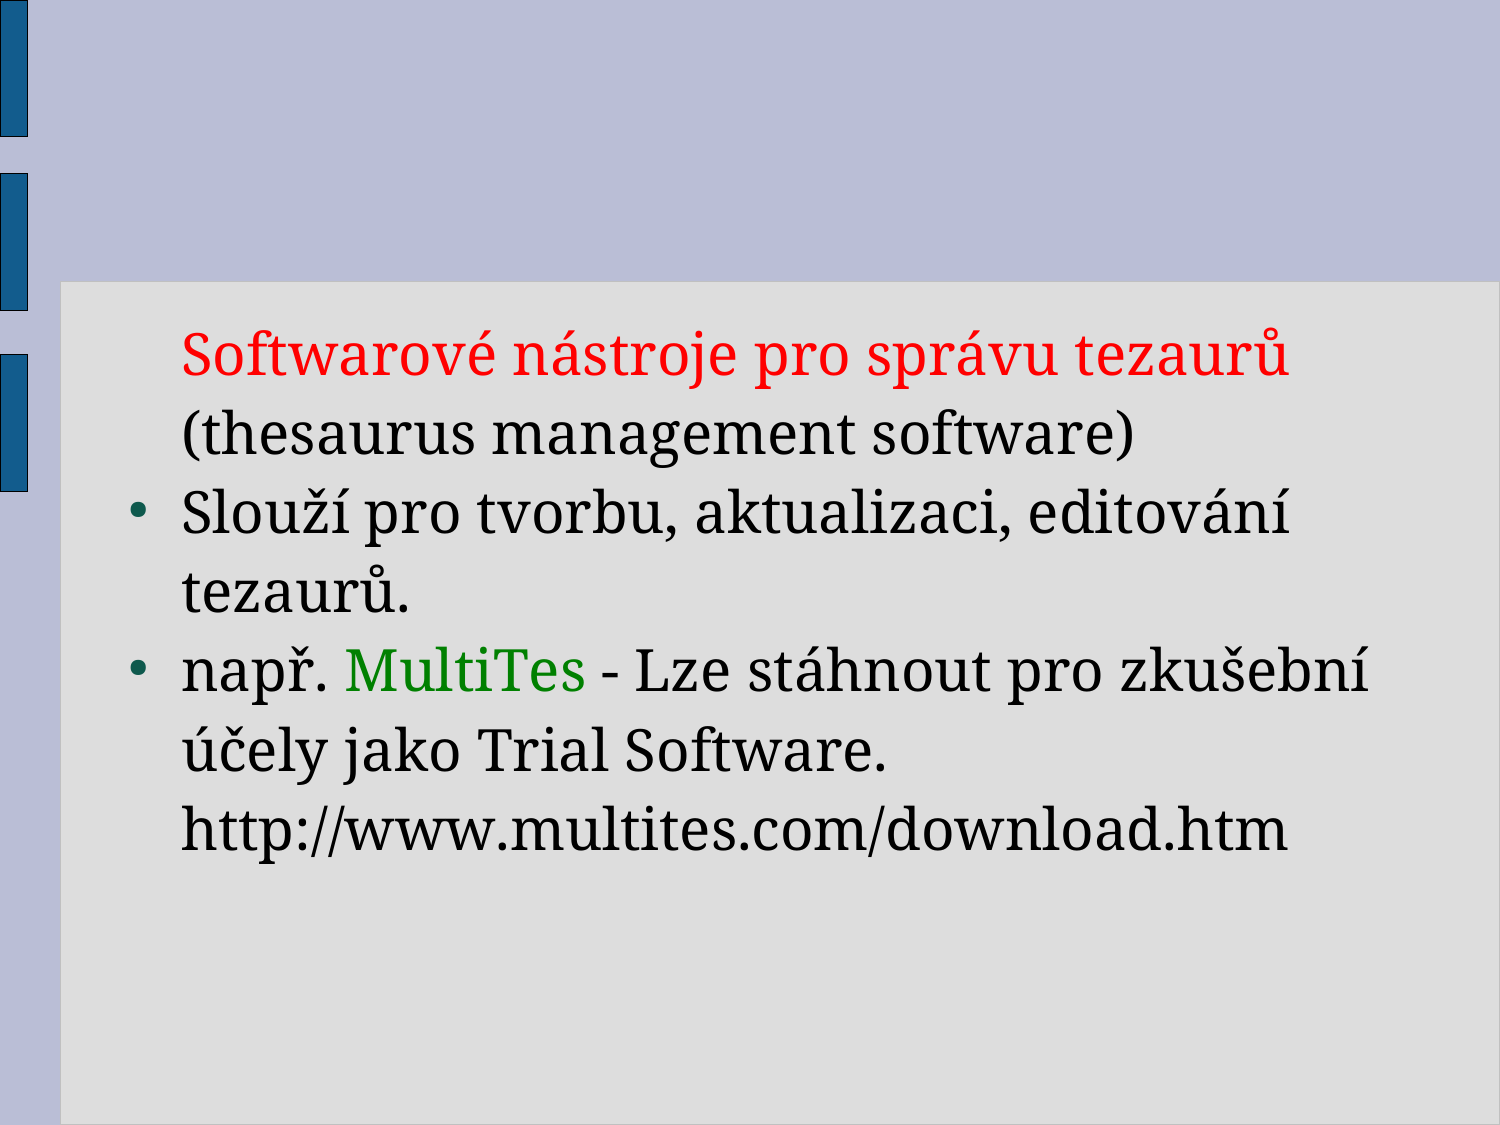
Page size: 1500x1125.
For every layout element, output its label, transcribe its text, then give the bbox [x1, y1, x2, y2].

list Softwarové nástroje pro správu tezaurů (thesaurus management software) Slouží pro tvorbu, aktualizaci, editování tezaurů. např. MultiTes - Lze stáhnout pro zkušební účely jako Trial Software. http://www.multites.com/download.htm [110, 312, 1392, 1007]
